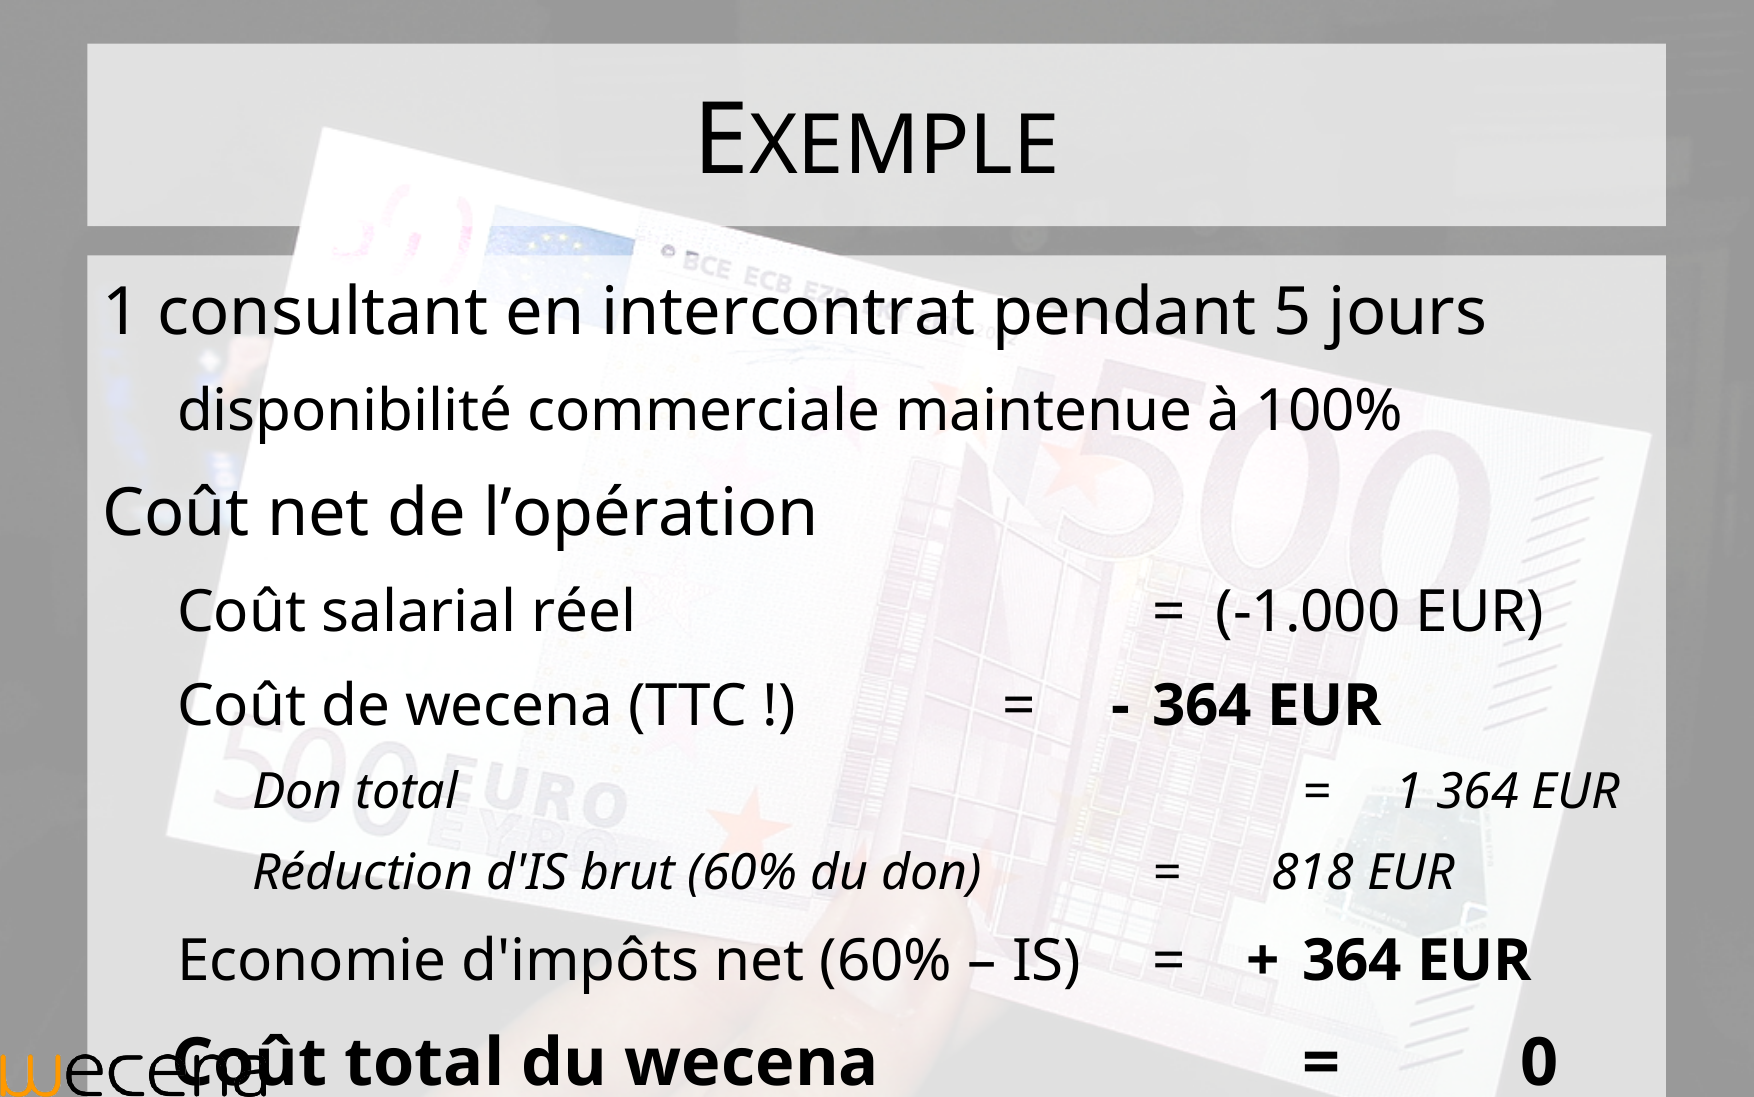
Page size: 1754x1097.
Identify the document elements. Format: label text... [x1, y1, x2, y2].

list 1 consultant en intercontrat pendant 5 jours disponibilité commerciale maintenue à 100% Coût net de l’opération Coût salarial réel = (-1.000 EUR) Coût de wecena (TTC !) = - 364 EUR Don total = 1 364 EUR Réduction d'IS brut (60% du don) = 818 EUR Economie d'impôts net (60% – IS) = + 364 EUR Coût total du wecena = 0 EUR [87, 255, 1666, 1025]
picture [0, 0, 1754, 1097]
title EXEMPLE [87, 43, 1666, 227]
